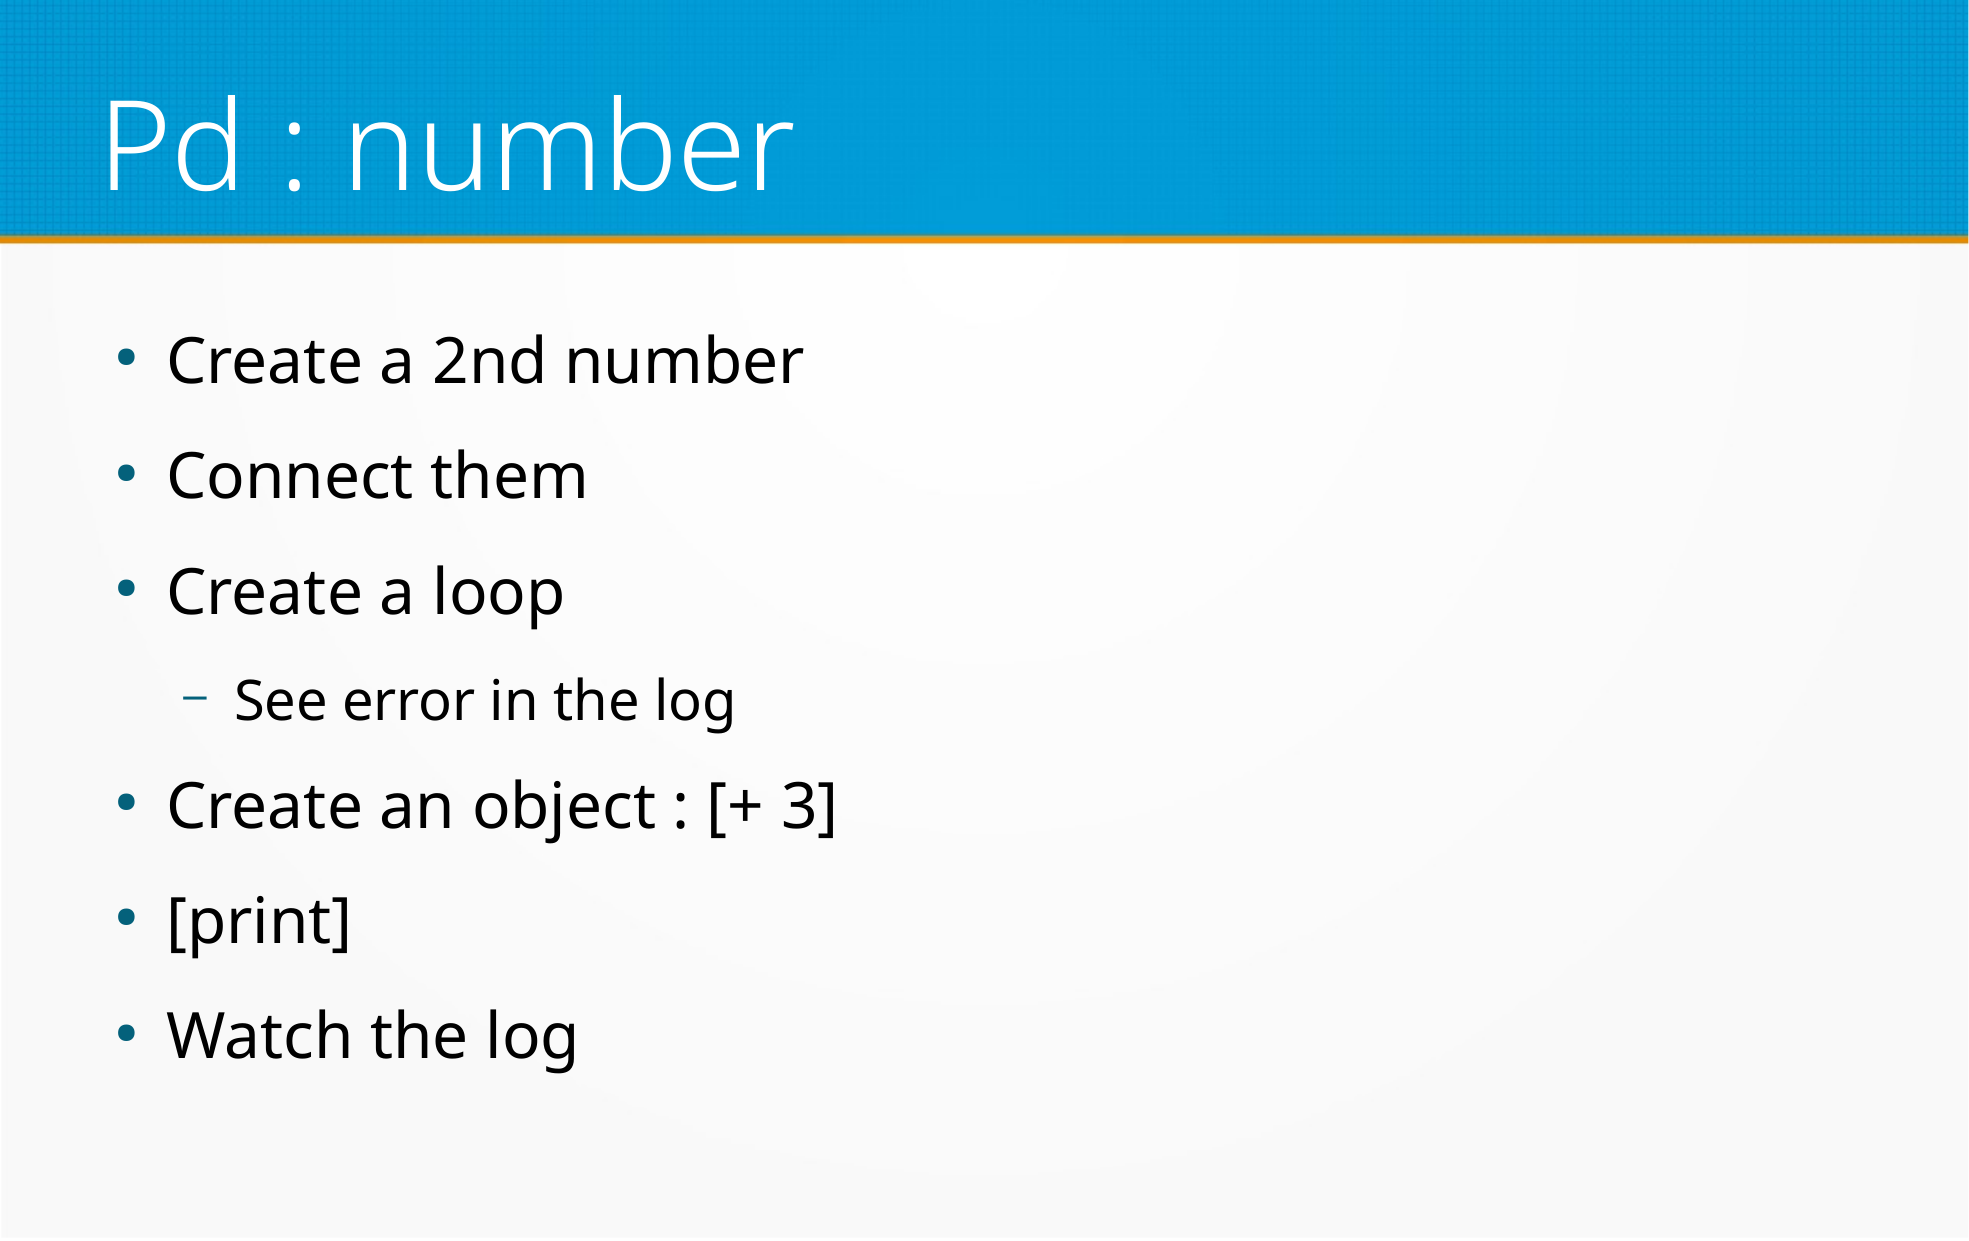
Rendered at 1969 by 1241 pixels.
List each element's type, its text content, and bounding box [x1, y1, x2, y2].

title Pd : number [98, 19, 1870, 227]
picture [0, 233, 1969, 1241]
list Create a 2nd number Connect them Create a loop See error in the log Create an object : [+ 3] [print] Watch the log [98, 315, 1861, 1081]
